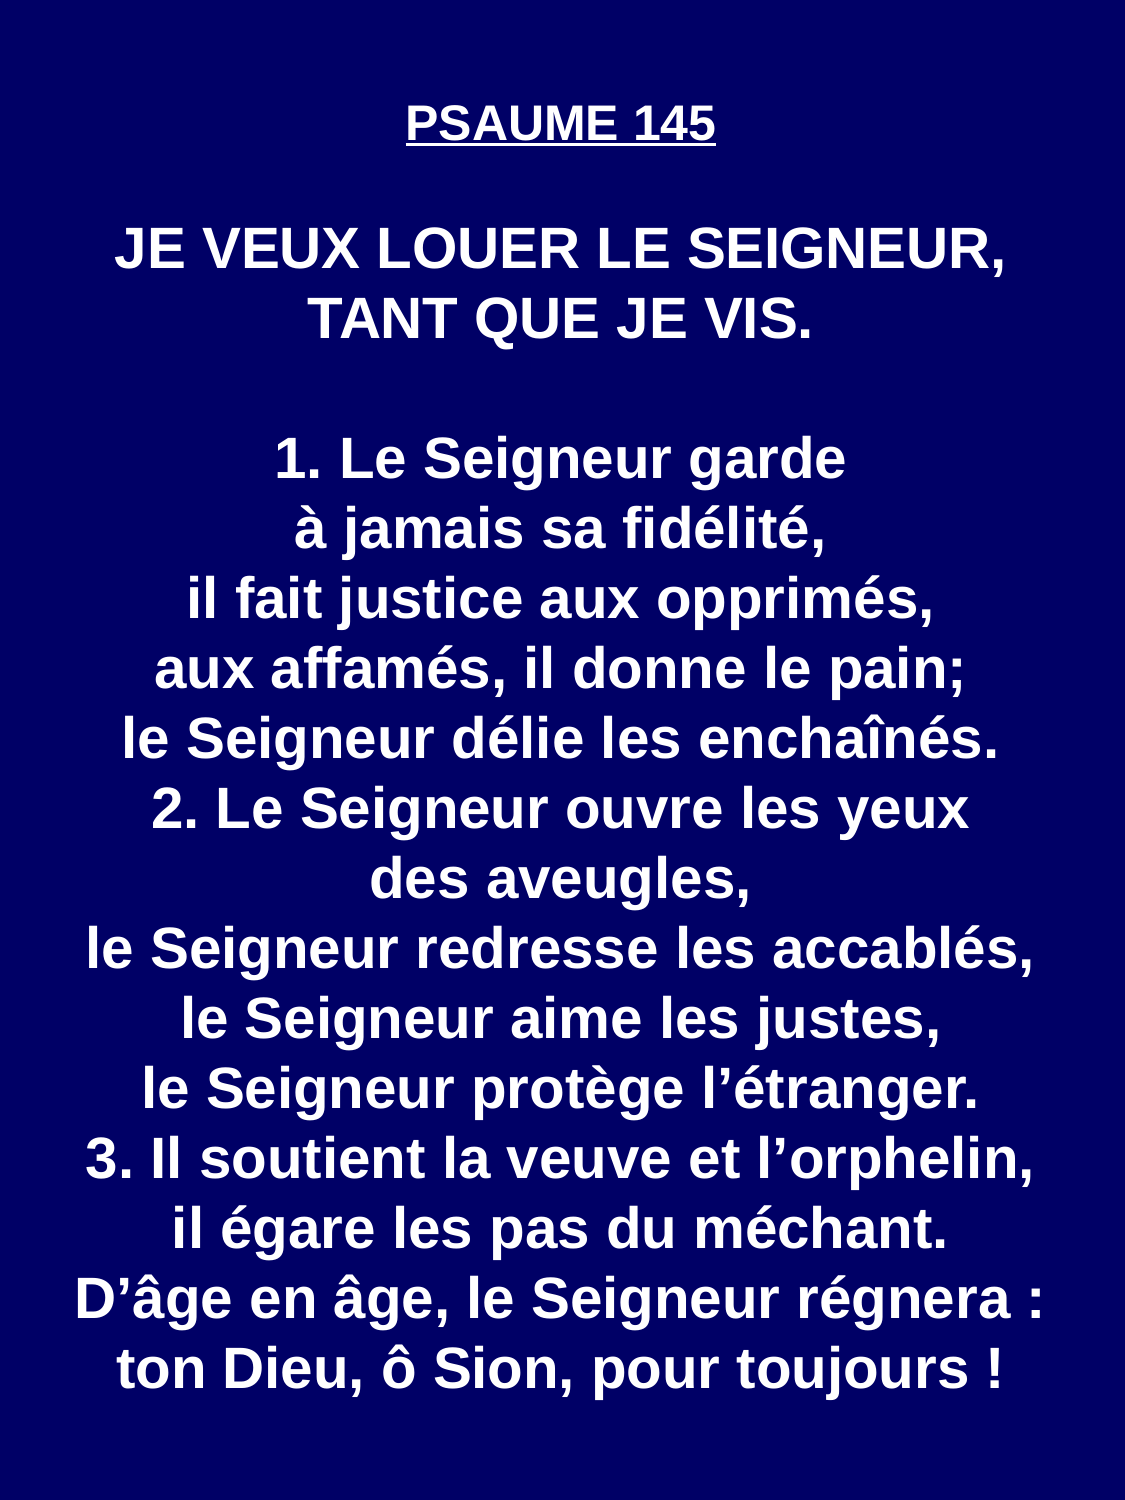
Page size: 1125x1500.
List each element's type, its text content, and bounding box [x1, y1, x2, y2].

text_box PSAUME 145 JE VEUX LOUER LE SEIGNEUR, TANT QUE JE VIS. 1. Le Seigneur garde à jamais sa fidélité, il fait justice aux opprimés, aux affamés, il donne le pain; le Seigneur délie les enchaînés. 2. Le Seigneur ouvre les yeux des aveugles, le Seigneur redresse les accablés, le Seigneur aime les justes, le Seigneur protège l’étranger. 3. Il soutient la veuve et l’orphelin, il égare les pas du méchant. D’âge en âge, le Seigneur régnera : ton Dieu, ô Sion, pour toujours ! [23, 82, 1099, 1096]
